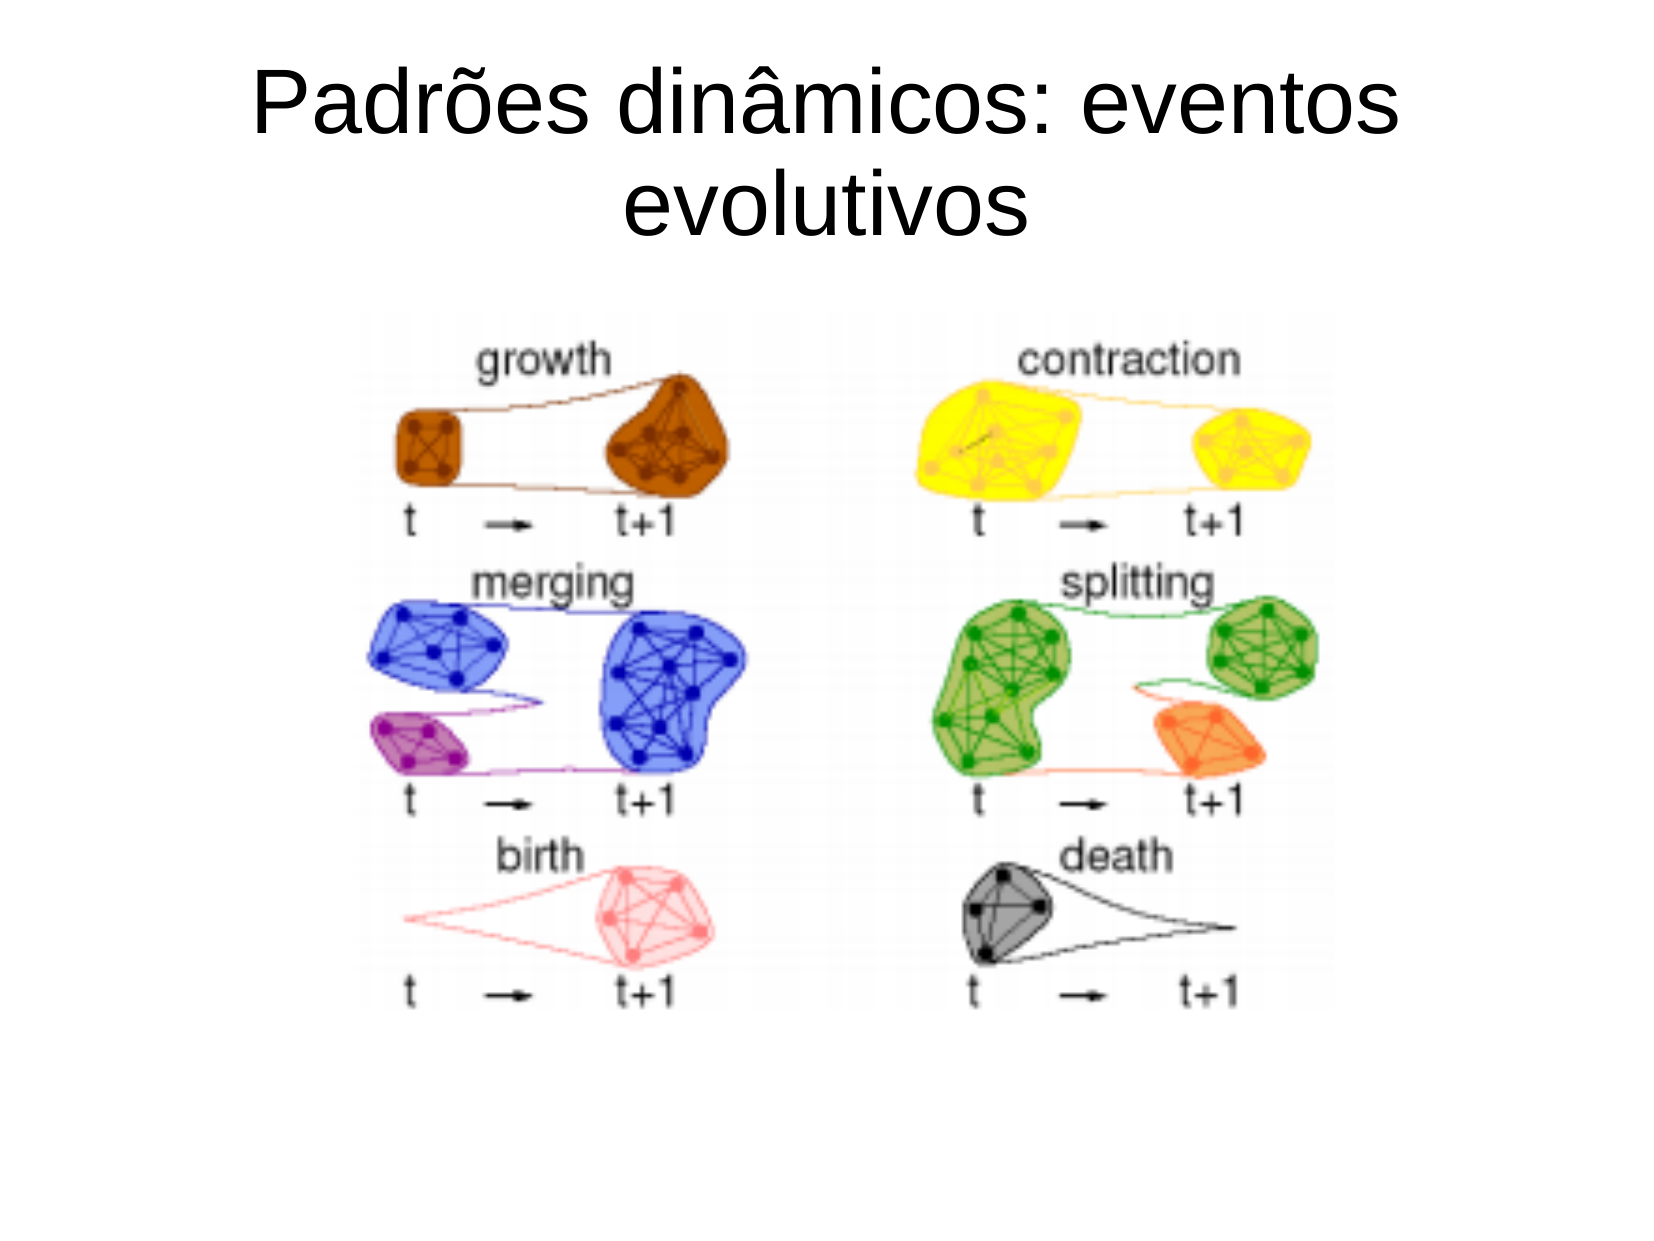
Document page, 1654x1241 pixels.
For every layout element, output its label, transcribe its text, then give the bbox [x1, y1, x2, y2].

picture [353, 312, 1335, 1040]
title Padrões dinâmicos: eventos evolutivos [82, 49, 1571, 257]
